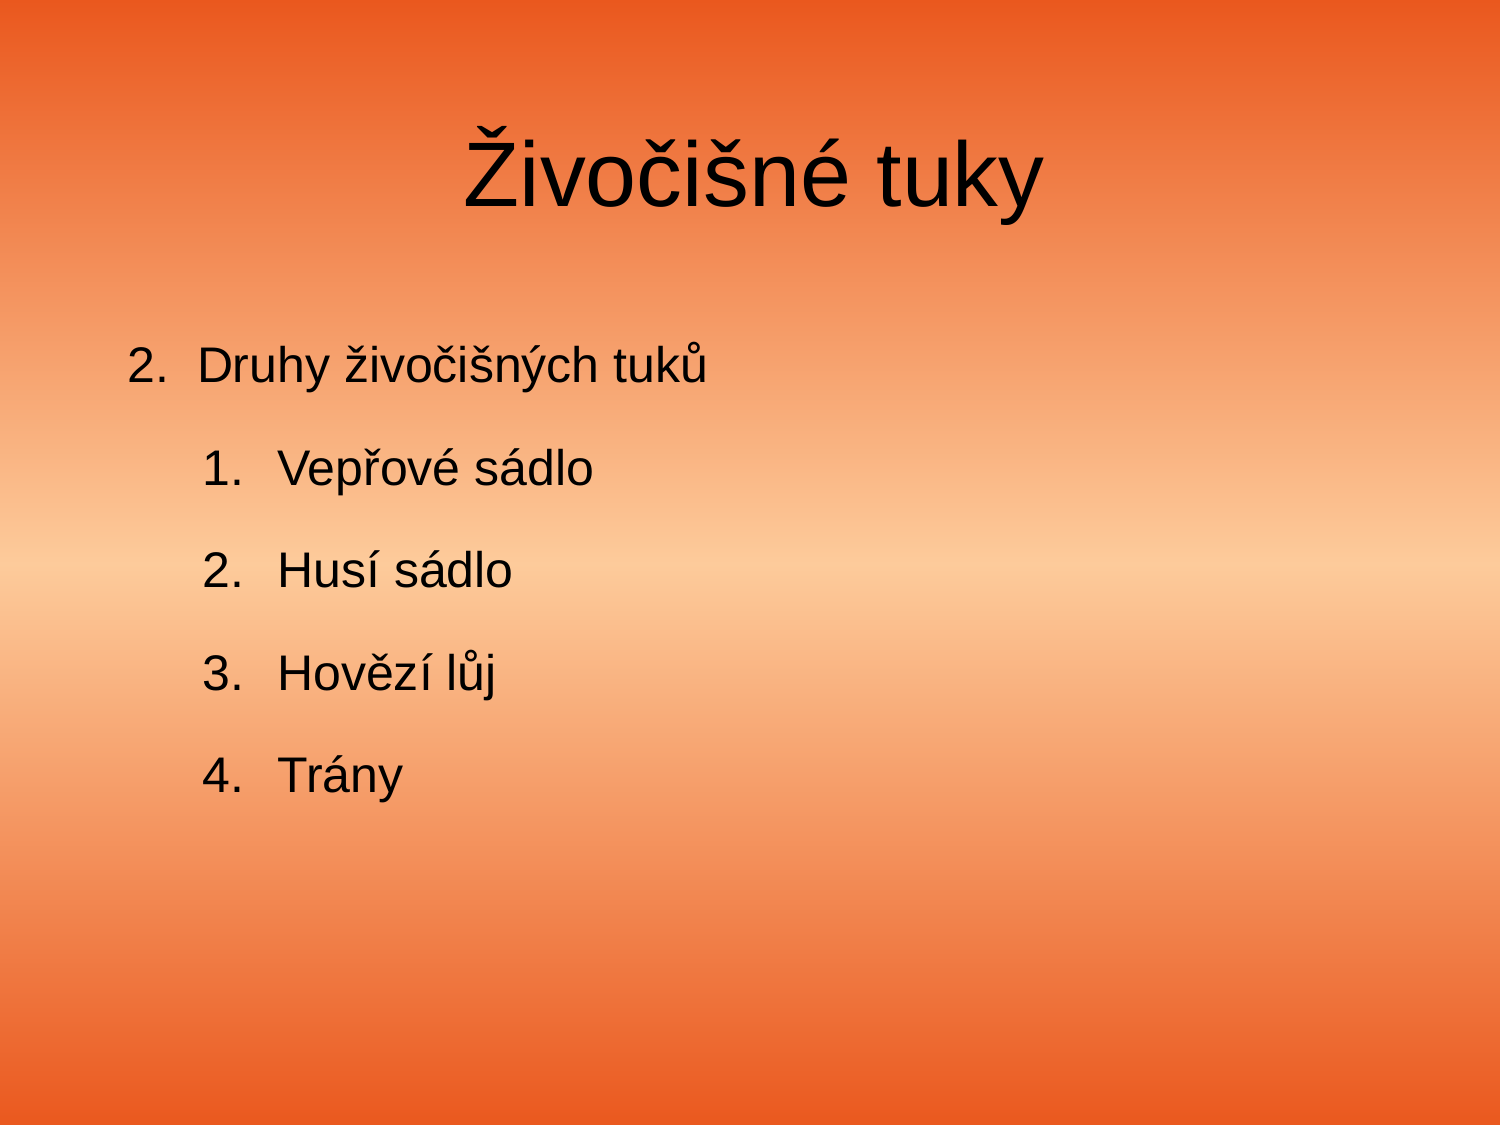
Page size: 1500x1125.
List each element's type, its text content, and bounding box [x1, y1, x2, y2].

title Živočišné tuky [117, 81, 1393, 258]
list 2. Druhy živočišných tuků Vepřové sádlo Husí sádlo Hovězí lůj Trány [112, 222, 1388, 1011]
